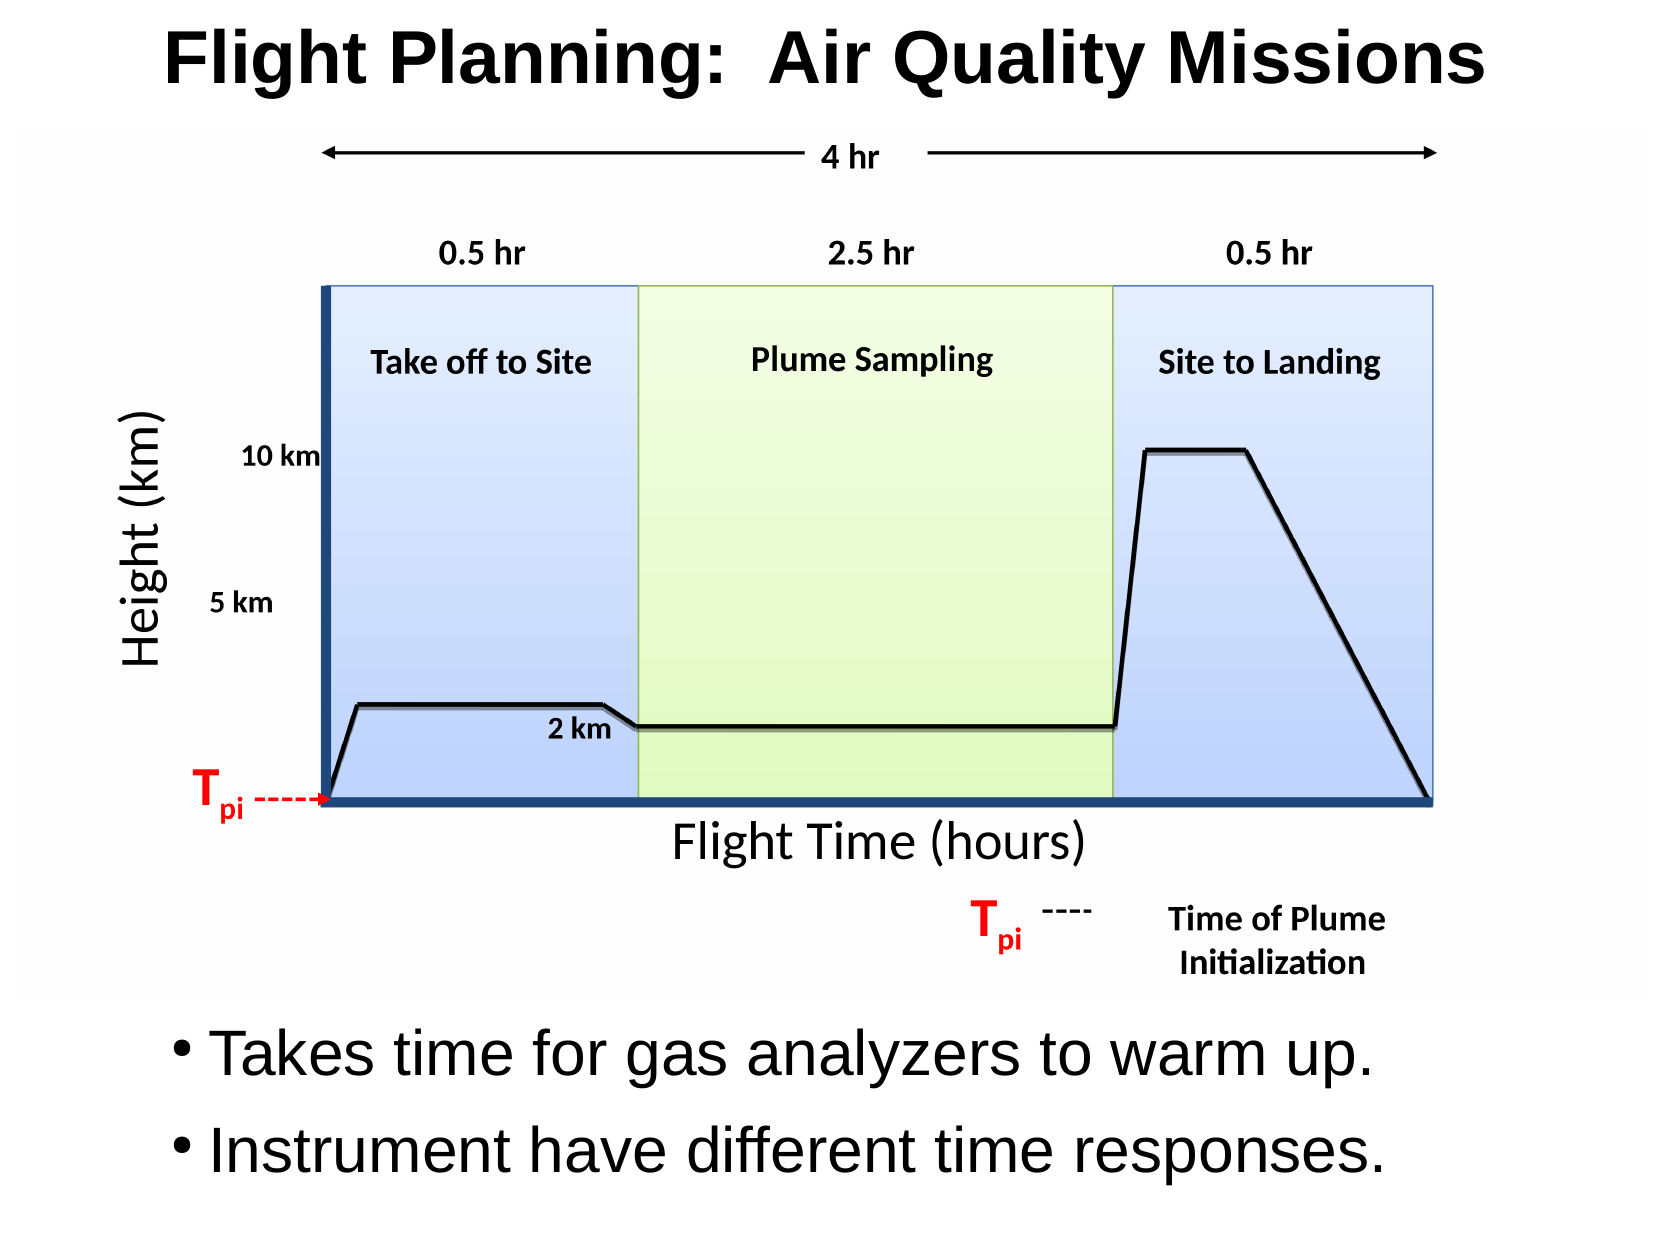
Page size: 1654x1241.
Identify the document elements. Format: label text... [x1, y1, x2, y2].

picture [0, 0, 1654, 1241]
list Takes time for gas analyzers to warm up. Instrument have different time responses. [143, 1003, 1573, 1197]
text_box Flight Planning: Air Quality Missions [0, 2, 1653, 105]
